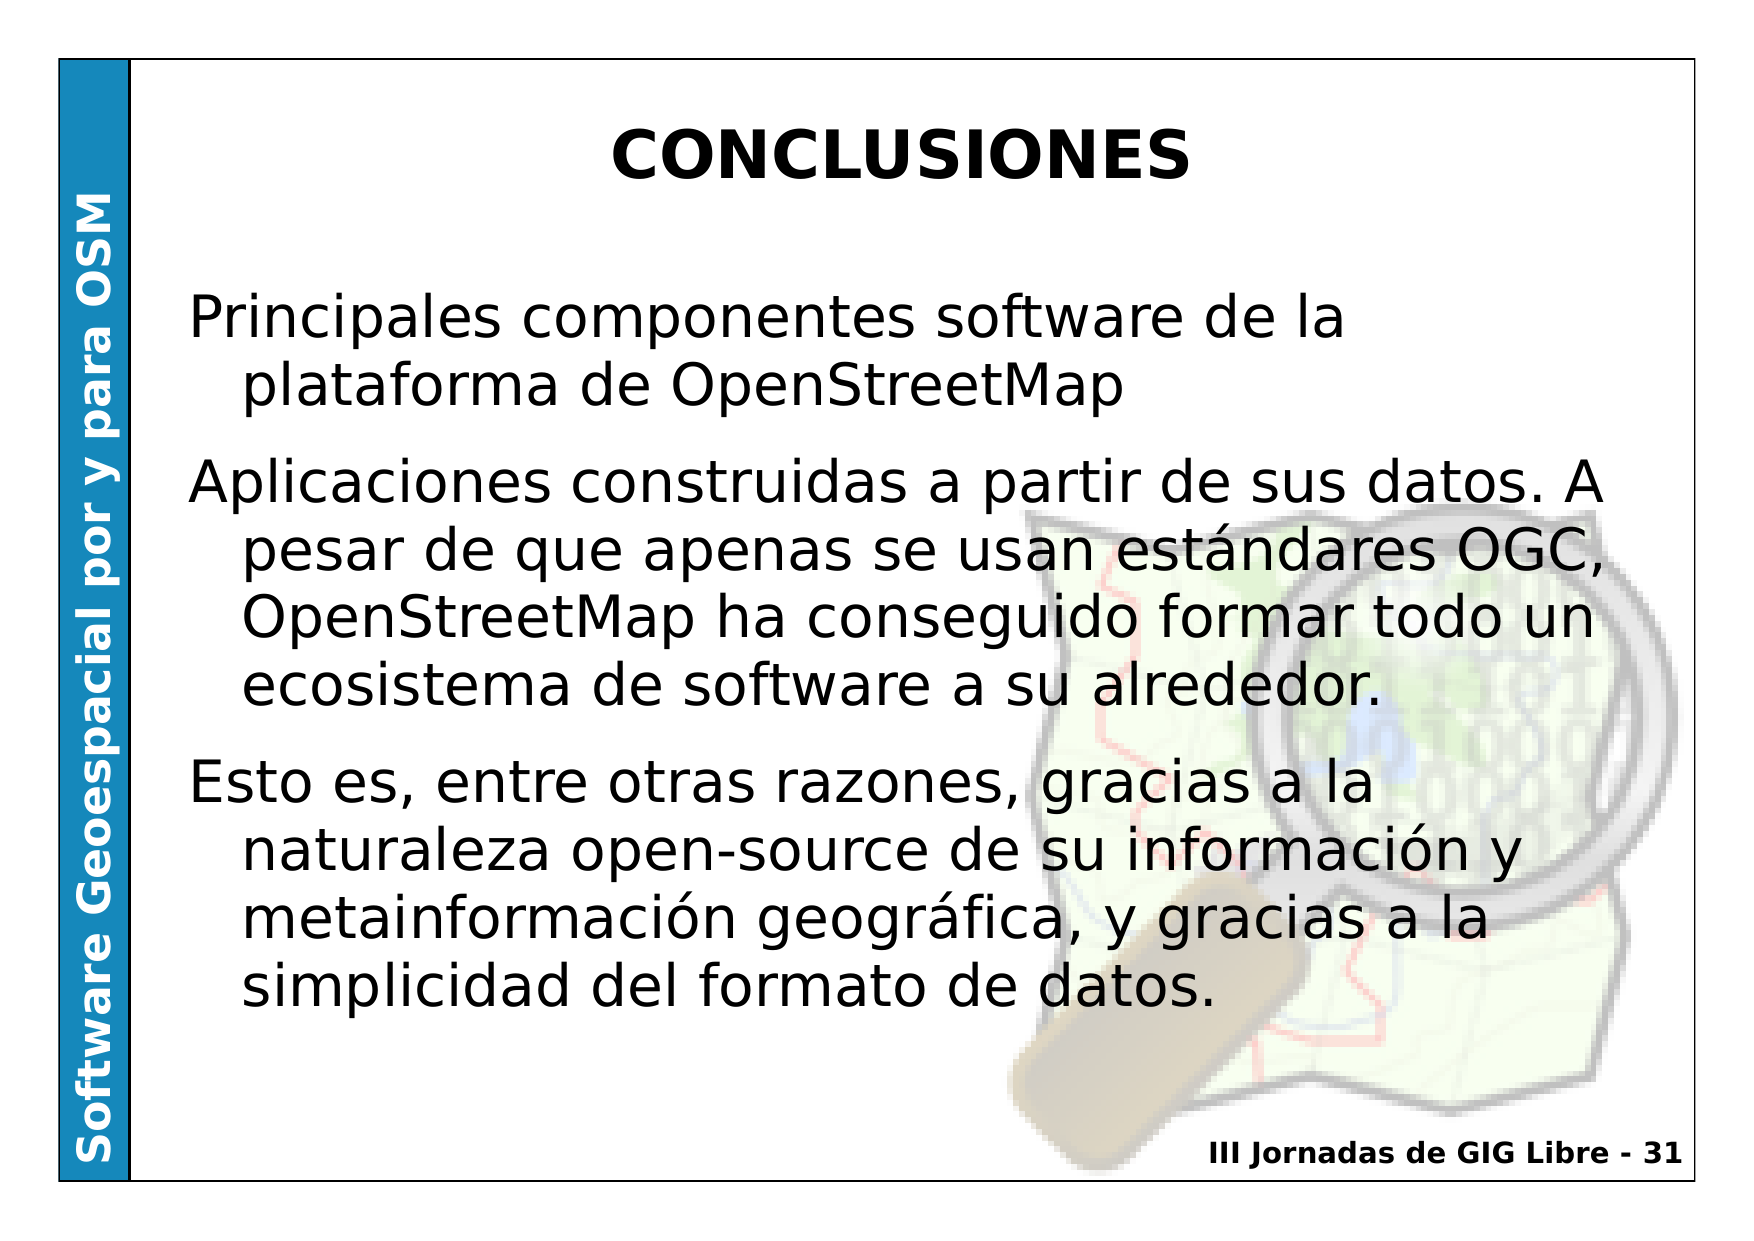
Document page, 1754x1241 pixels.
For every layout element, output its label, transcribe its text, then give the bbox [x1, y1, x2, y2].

picture [996, 481, 1696, 1182]
list Principales componentes software de la plataforma de OpenStreetMap Aplicaciones construidas a partir de sus datos. A pesar de que apenas se usan estándares OGC, OpenStreetMap ha conseguido formar todo un ecosistema de software a su alrededor. Esto es, entre otras razones, gracias a la naturaleza open-source de su información y metainformación geográfica, y gracias a la simplicidad del formato de datos. [171, 283, 1634, 1063]
title CONCLUSIONES [171, 103, 1634, 209]
